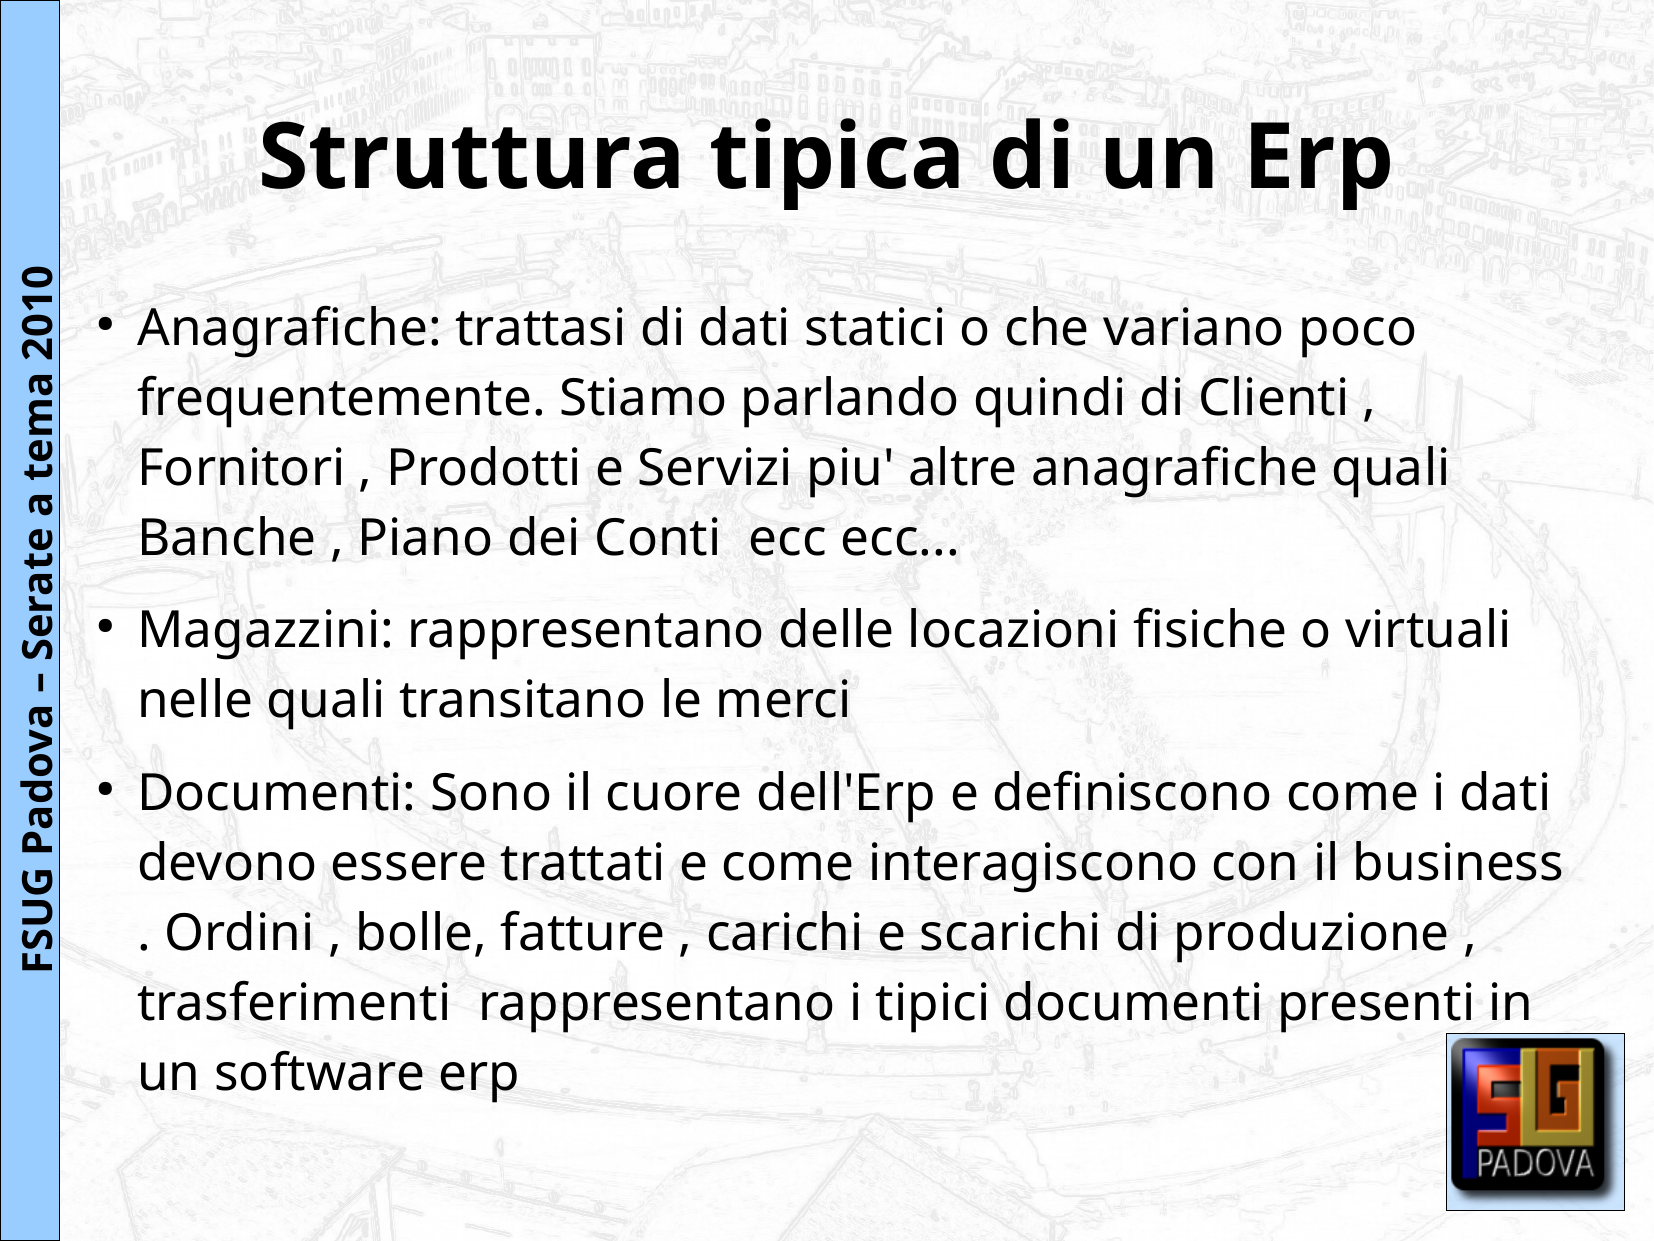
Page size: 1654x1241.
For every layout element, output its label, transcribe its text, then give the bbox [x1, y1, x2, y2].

list Anagrafiche: trattasi di dati statici o che variano poco frequentemente. Stiamo parlando quindi di Clienti , Fornitori , Prodotti e Servizi piu' altre anagrafiche quali Banche , Piano dei Conti ecc ecc... Magazzini: rappresentano delle locazioni fisiche o virtuali nelle quali transitano le merci Documenti: Sono il cuore dell'Erp e definiscono come i dati devono essere trattati e come interagiscono con il business . Ordini , bolle, fatture , carichi e scarichi di produzione , trasferimenti rappresentano i tipici documenti presenti in un software erp [82, 290, 1571, 1109]
text_box FSUG Padova – Serate a tema 2010 [0, 0, 60, 1241]
title Struttura tipica di un Erp [82, 49, 1571, 257]
picture [60, 0, 1654, 1241]
